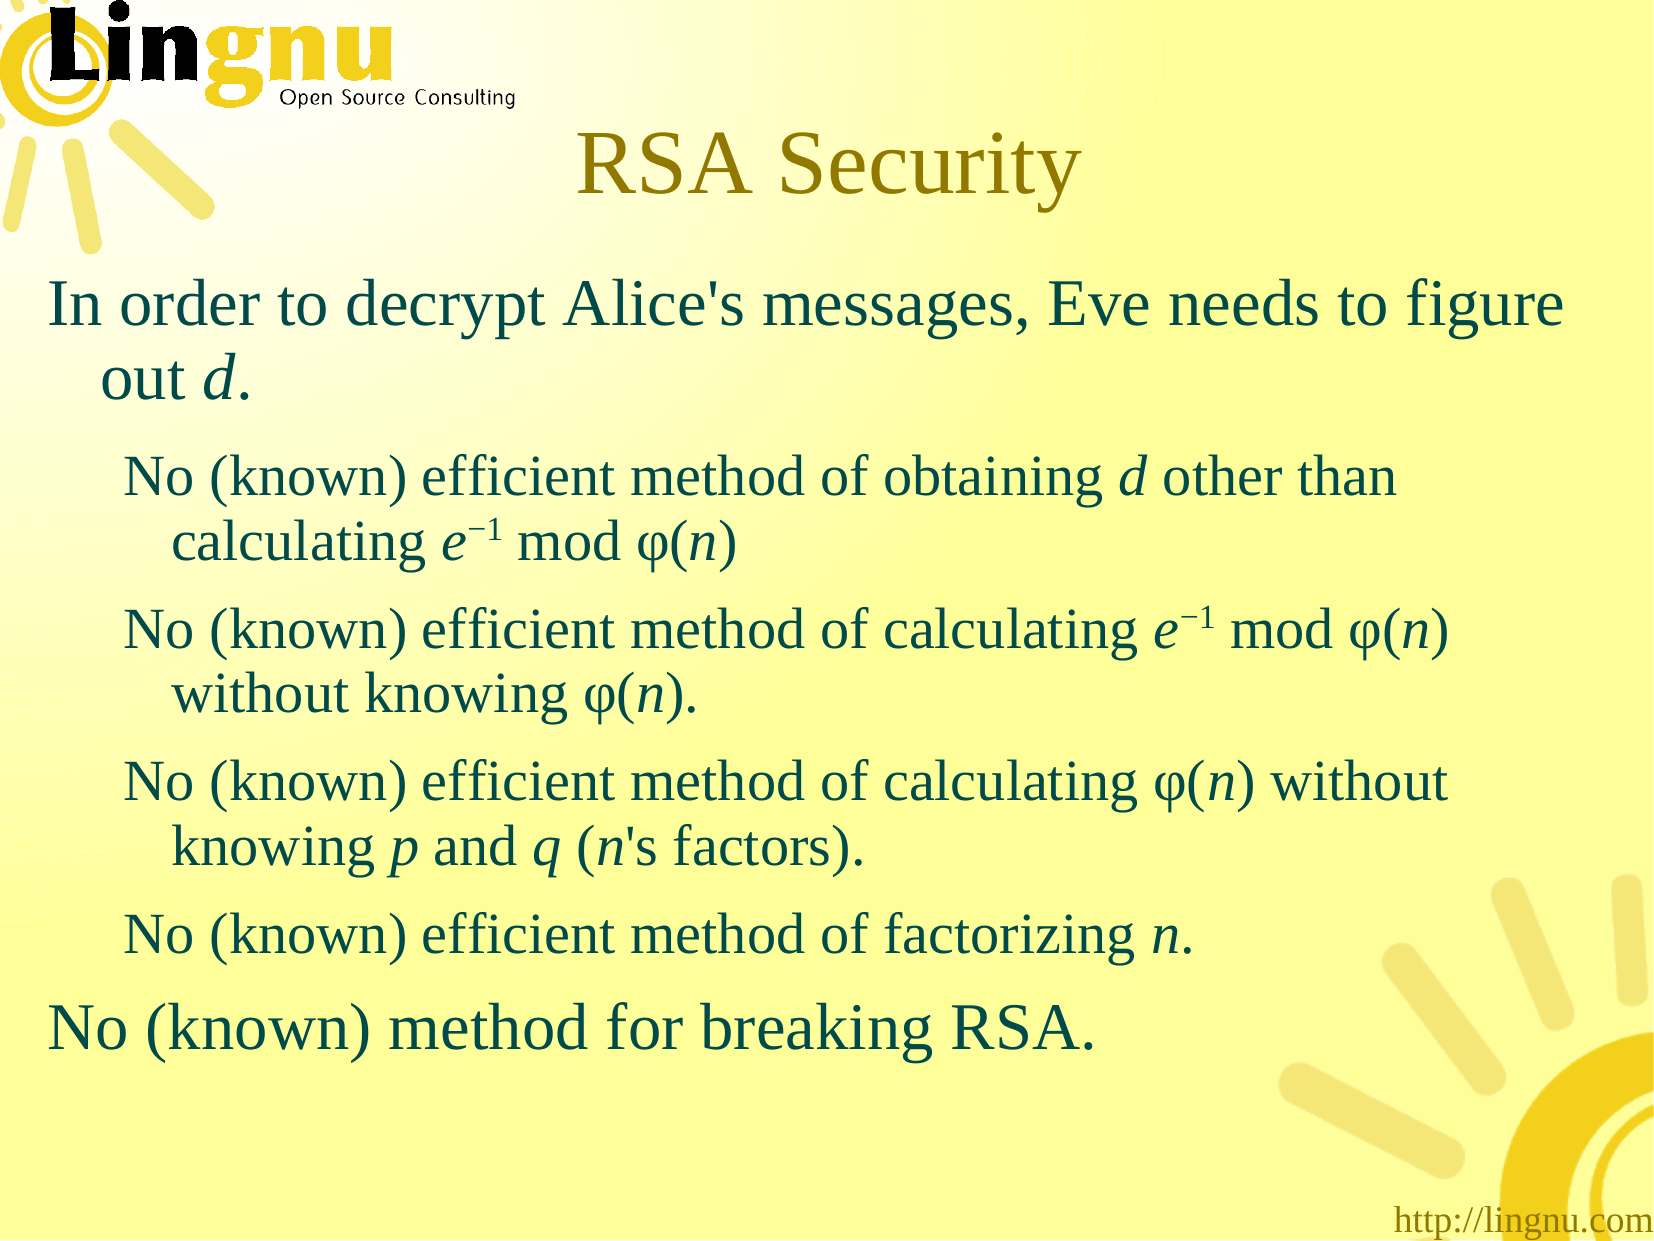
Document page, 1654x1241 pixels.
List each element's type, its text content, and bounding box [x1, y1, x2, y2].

picture [0, 0, 516, 256]
title RSA Security [123, 58, 1536, 265]
list In order to decrypt Alice's messages, Eve needs to figure out d. No (known) efficient method of obtaining d other than calculating e−1 mod φ(n) No (known) efficient method of calculating e−1 mod φ(n) without knowing φ(n). No (known) efficient method of calculating φ(n) without knowing p and q (n's factors). No (known) efficient method of factorizing n. No (known) method for breaking RSA. [29, 265, 1625, 1127]
picture [1256, 871, 1654, 1241]
